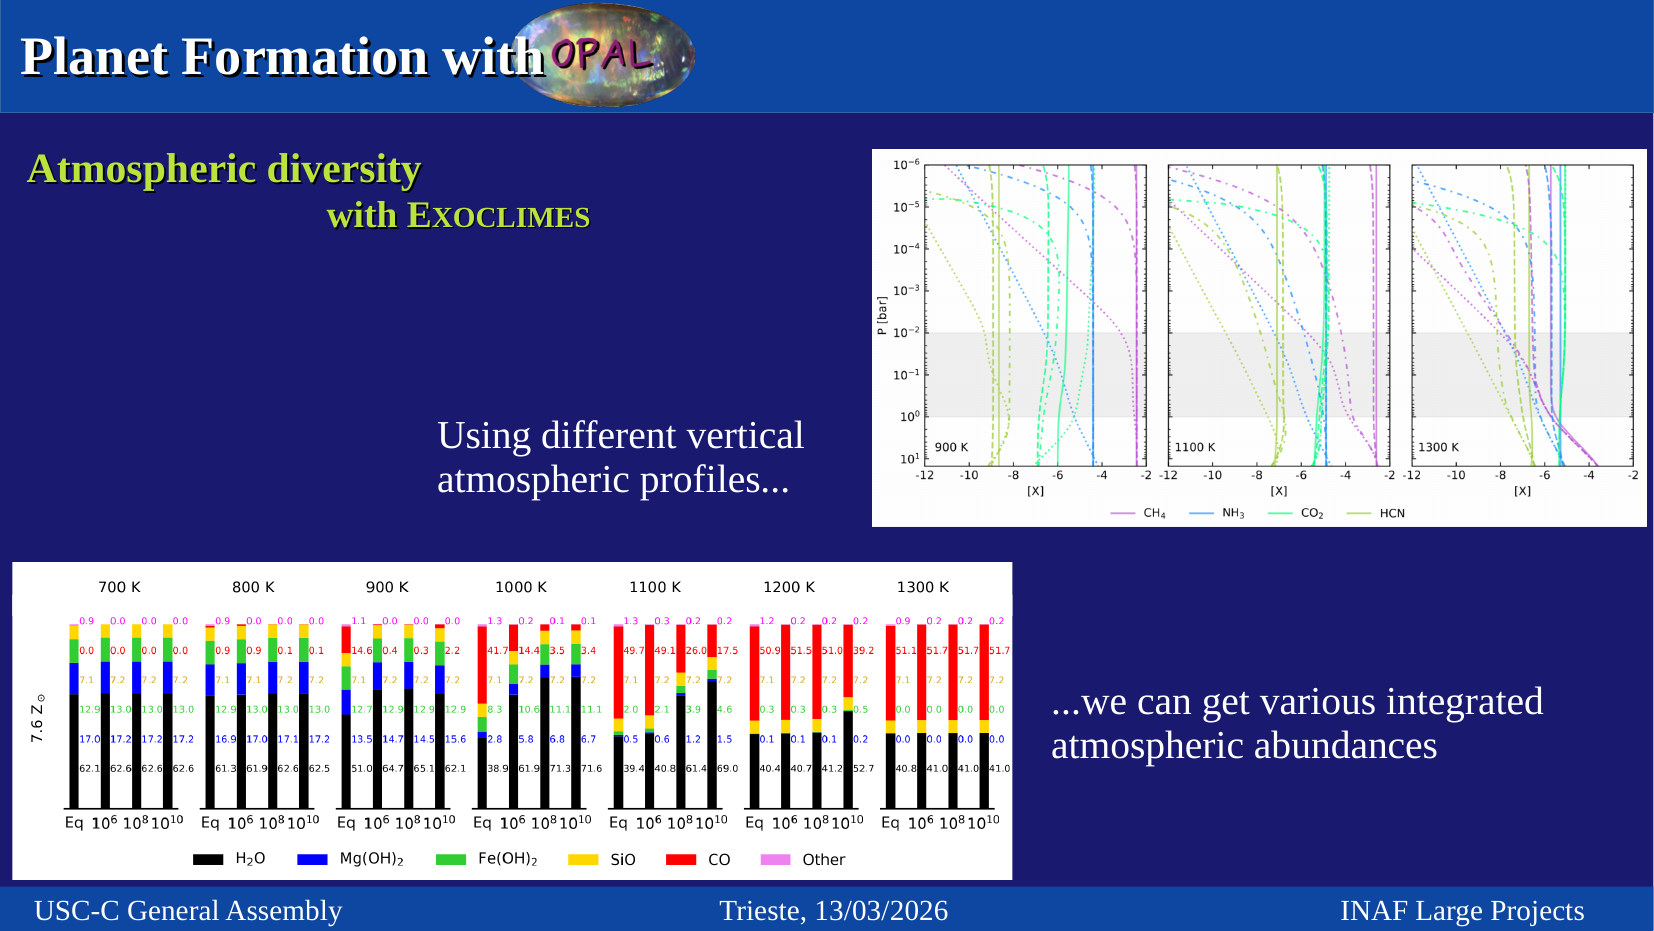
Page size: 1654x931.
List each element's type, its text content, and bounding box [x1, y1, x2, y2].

picture [872, 149, 1647, 527]
text_box Using different vertical atmospheric profiles... [422, 406, 961, 501]
text_box [1163, 0, 1654, 113]
text_box [0, 0, 5, 113]
picture [12, 562, 1013, 880]
text_box ...we can get various integrated atmospheric abundances [1036, 672, 1576, 766]
text_box USC-C General Assembly Trieste, 13/03/2026 INAF Large Projects [0, 888, 1654, 931]
text_box Atmospheric diversity with EXOCLIMES [11, 139, 800, 245]
text_box Planet Formation with [5, 0, 1163, 113]
